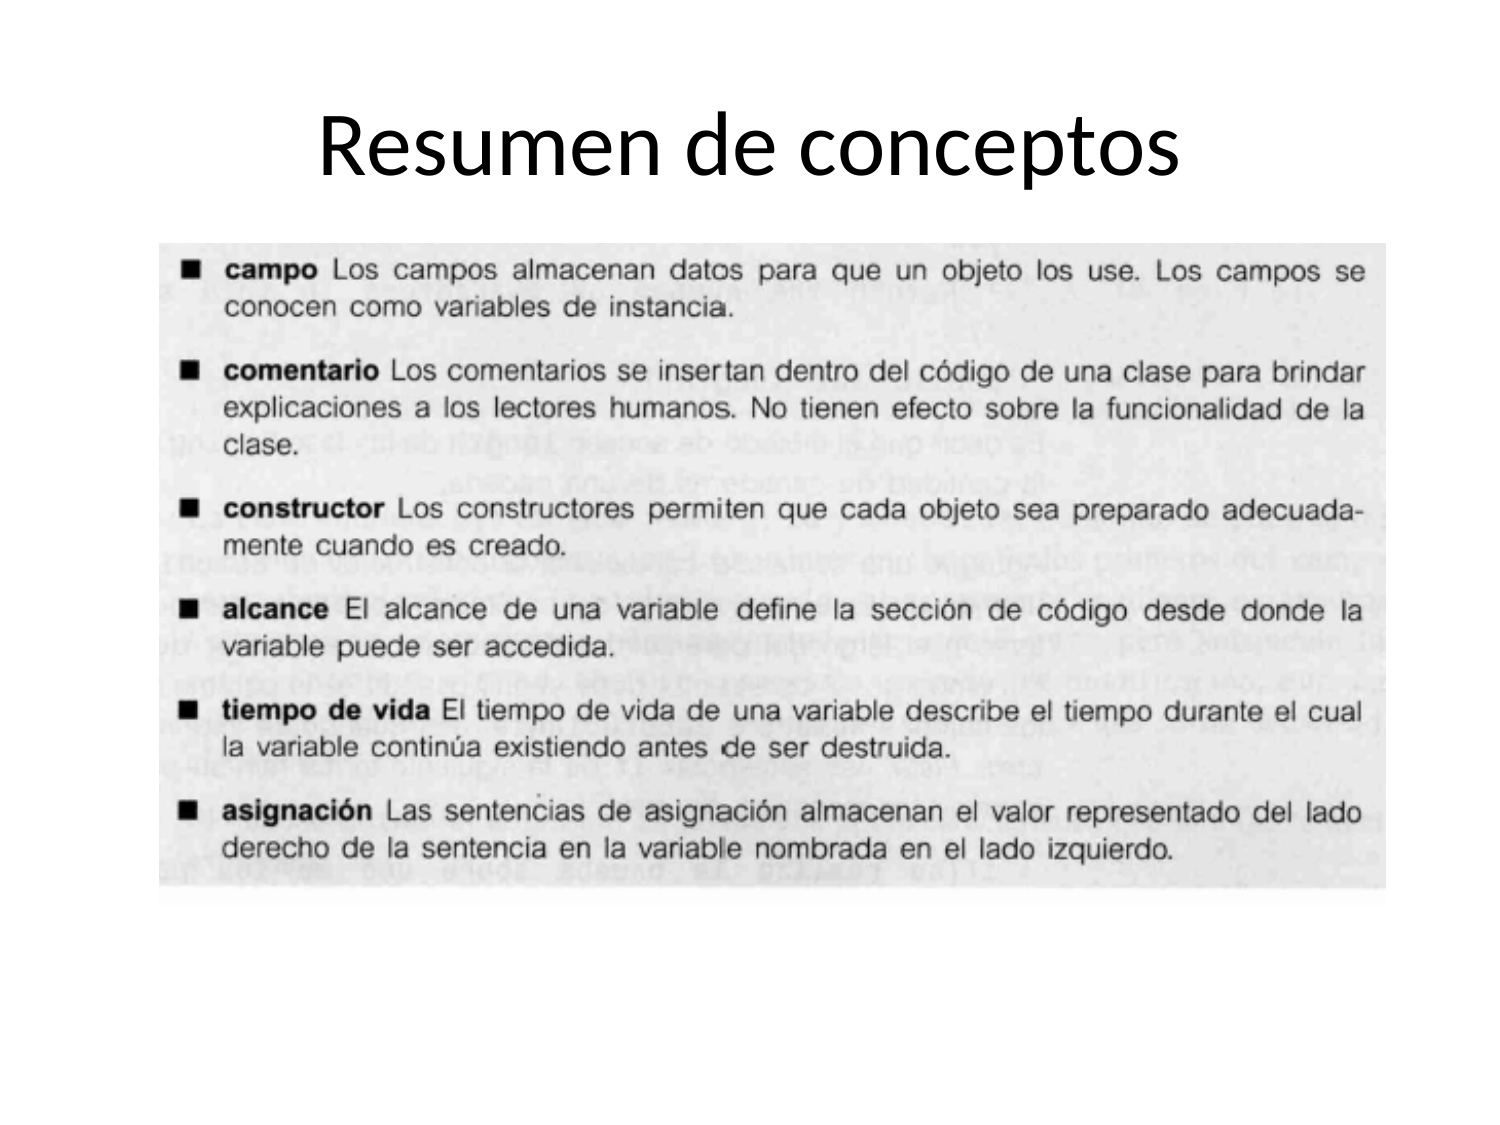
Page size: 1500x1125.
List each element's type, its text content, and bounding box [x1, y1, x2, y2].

picture [159, 243, 1386, 905]
title Resumen de conceptos [75, 45, 1426, 233]
